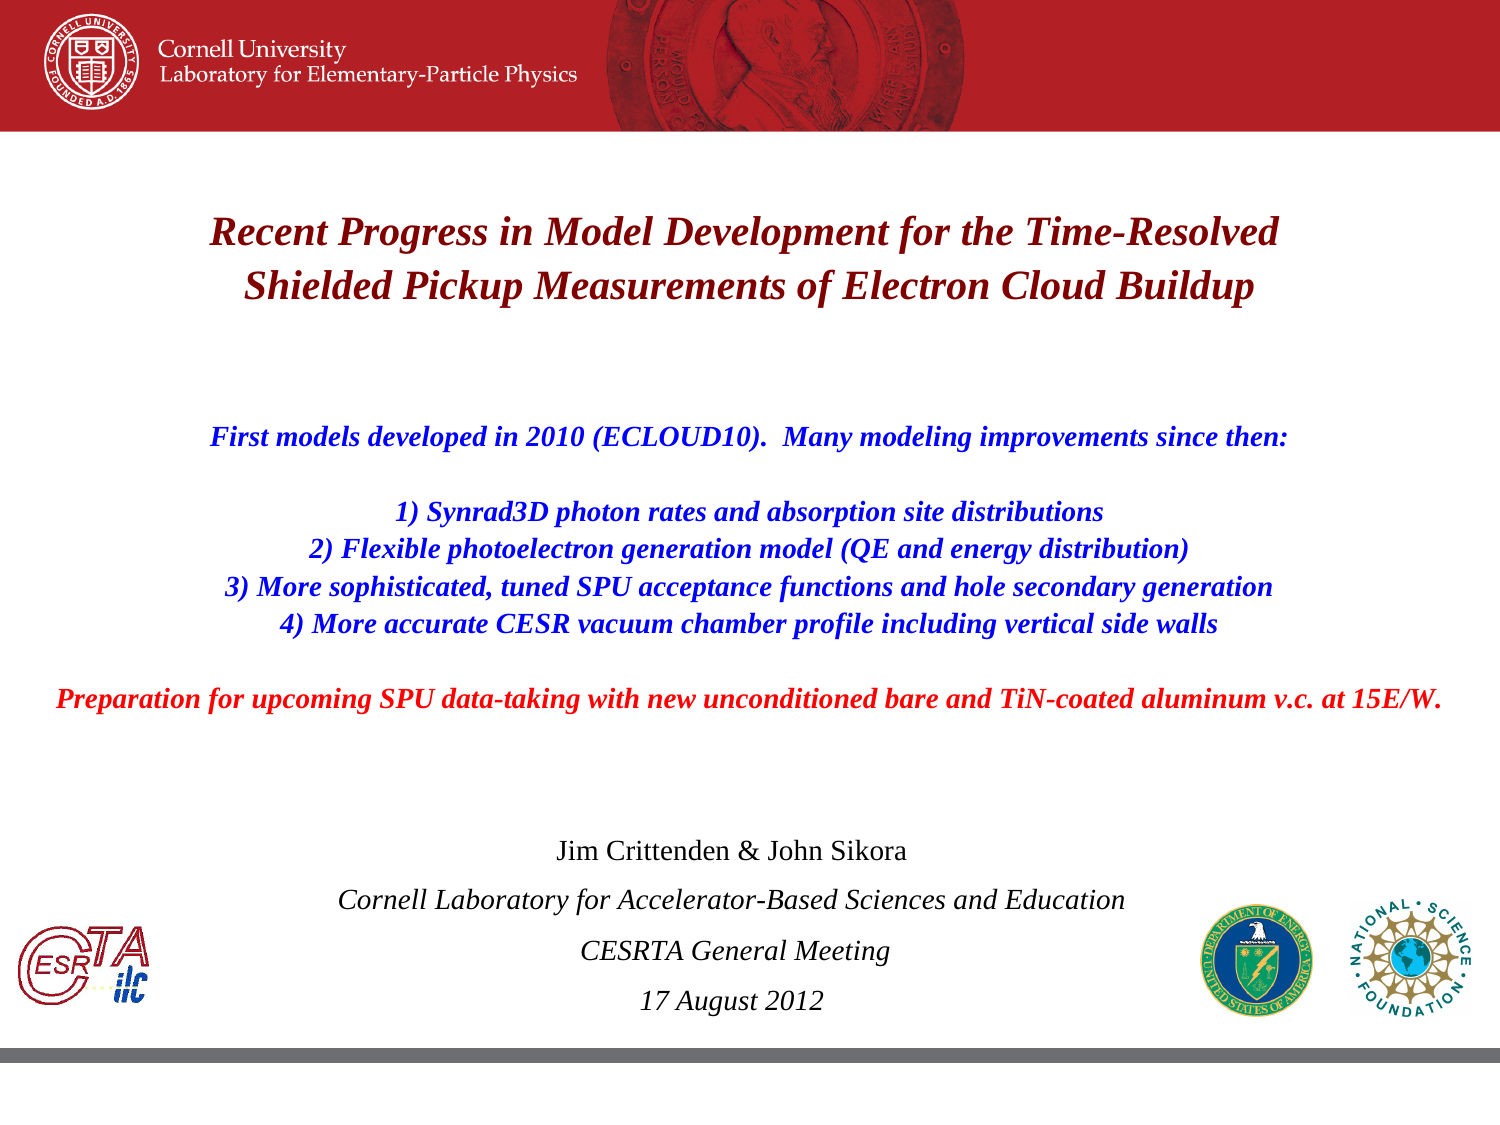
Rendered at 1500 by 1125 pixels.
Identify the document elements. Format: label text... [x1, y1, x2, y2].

picture [1200, 904, 1313, 1017]
subtitle Jim Crittenden & John Sikora Cornell Laboratory for Accelerator-Based Sciences and Education CESRTA General Meeting 17 August 2012 [281, 825, 1182, 1024]
picture [0, 0, 1500, 132]
picture [1350, 899, 1471, 1017]
title Recent Progress in Model Development for the Time-Resolved Shielded Pickup Measurements of Electron Cloud Buildup First models developed in 2010 (ECLOUD10). Many modeling improvements since then: 1) Synrad3D photon rates and absorption site distributions 2) Flexible photoelectron generation model (QE and energy distribution) 3) More sophisticated, tuned SPU acceptance functions and hole secondary generation 4) More accurate CESR vacuum chamber profile including vertical side walls Preparation for upcoming SPU data-taking with new unconditioned bare and TiN-coated aluminum v.c. at 15E/W. [0, 149, 1500, 799]
picture [8, 899, 151, 1036]
